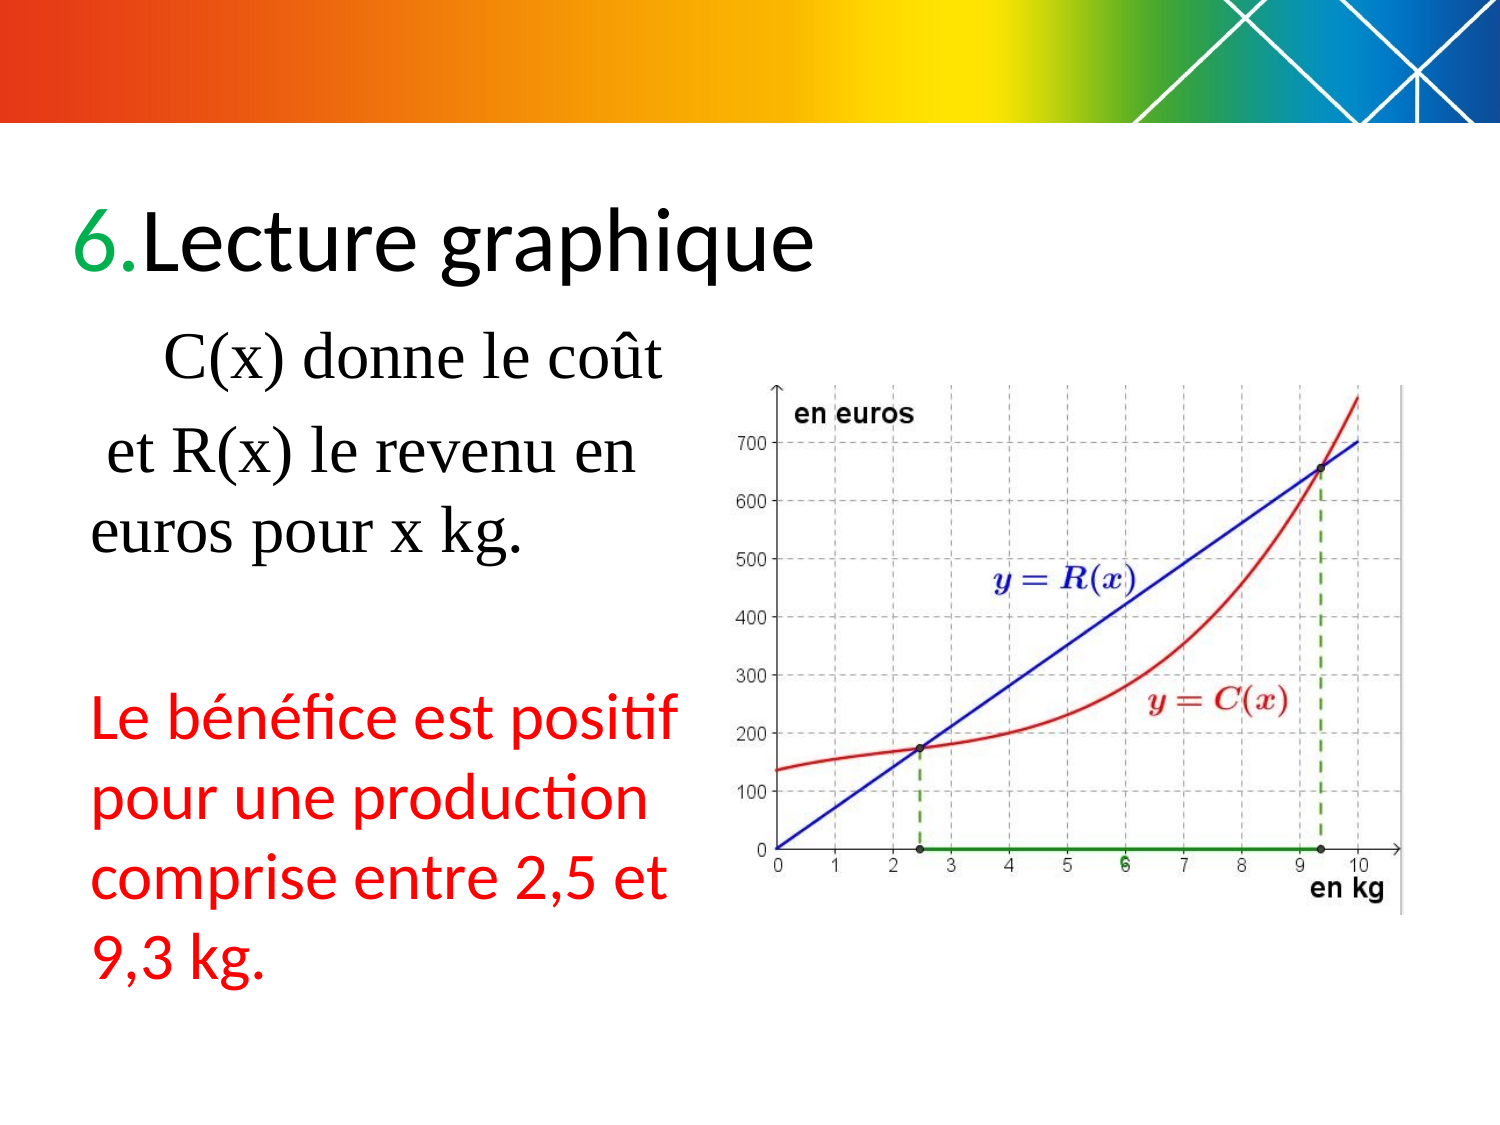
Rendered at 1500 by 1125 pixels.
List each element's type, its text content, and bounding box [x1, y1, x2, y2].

picture [730, 385, 1404, 915]
picture [0, 0, 1358, 123]
picture [1340, 0, 1500, 123]
list C(x) donne le coût et R(x) le revenu en euros pour x kg. Le bénéfice est positif pour une production comprise entre 2,5 et 9,3 kg. [75, 304, 727, 1012]
title 6.Lecture graphique [56, 164, 1407, 305]
